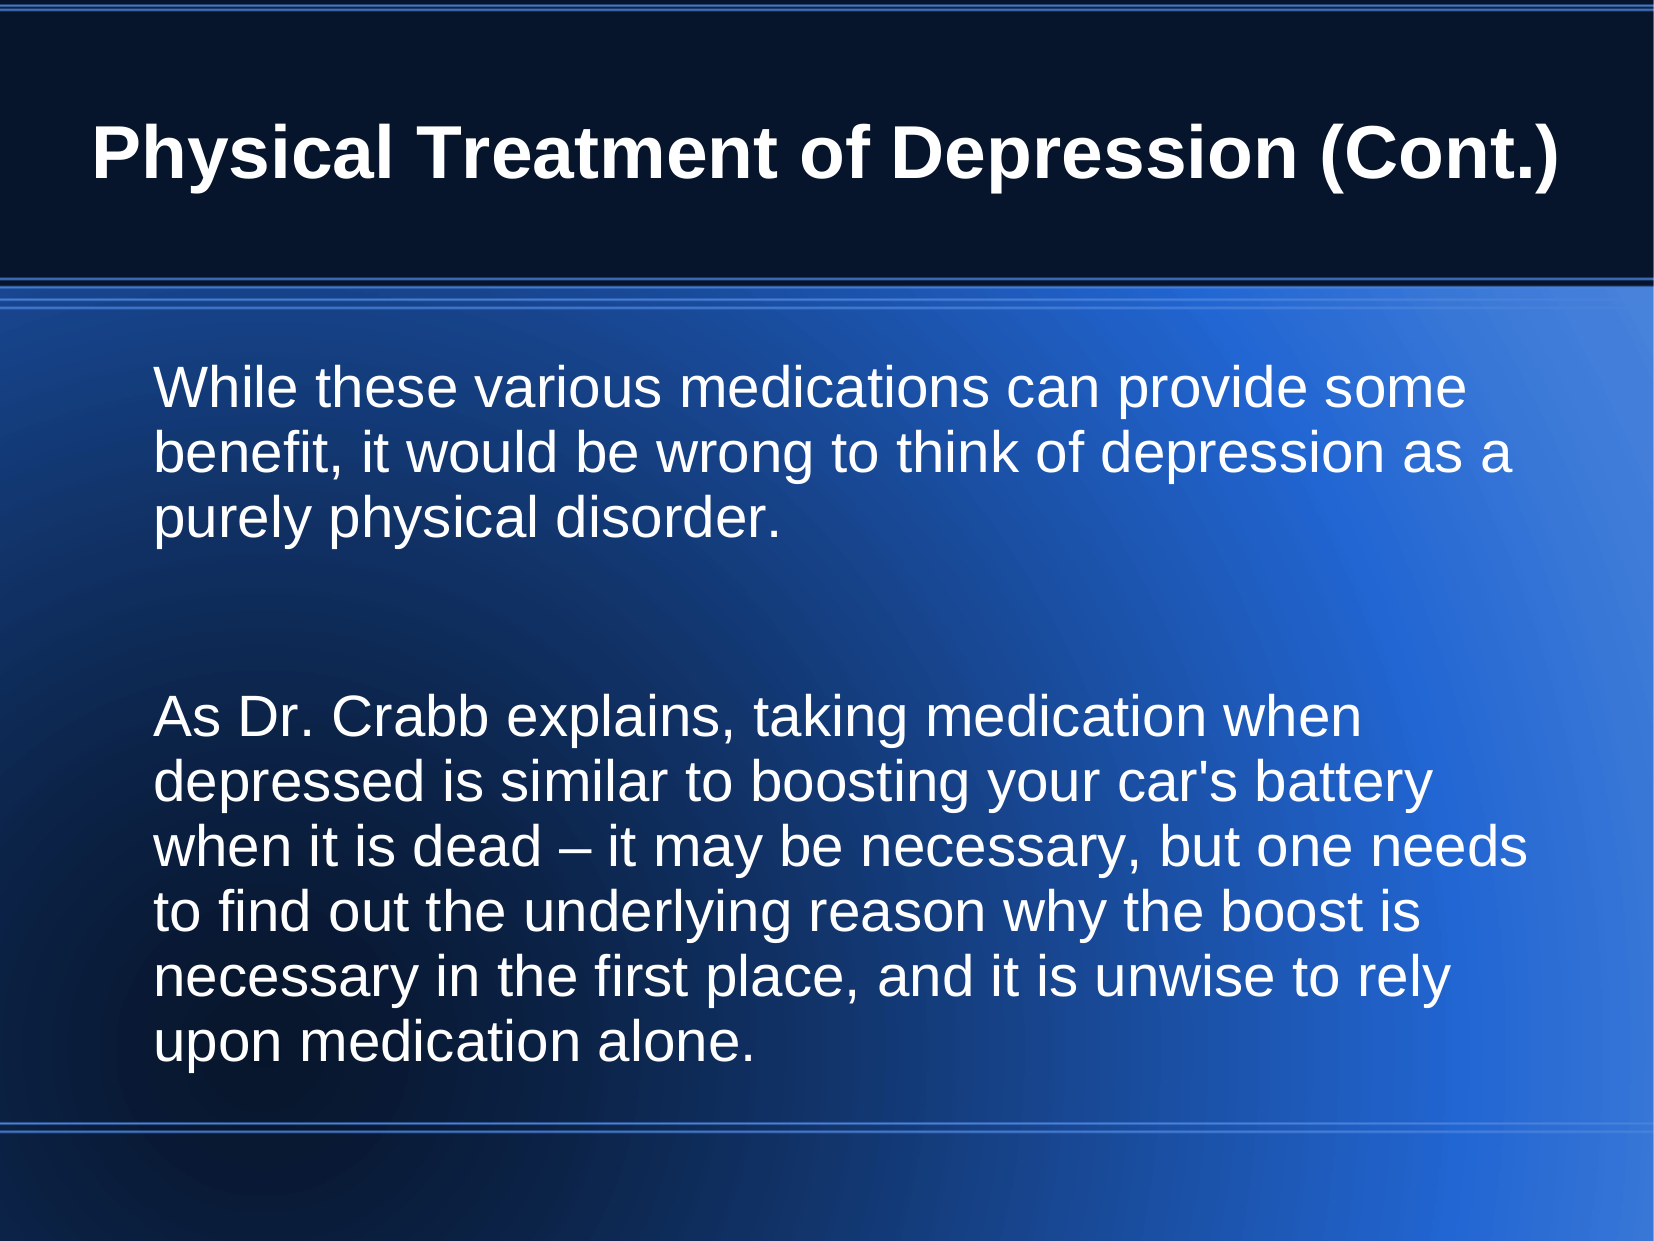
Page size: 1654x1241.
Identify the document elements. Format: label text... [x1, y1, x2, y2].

title Physical Treatment of Depression (Cont.) [82, 49, 1571, 257]
picture [0, 0, 1654, 1241]
list While these various medications can provide some benefit, it would be wrong to think of depression as a purely physical disorder. As Dr. Crabb explains, taking medication when depressed is similar to boosting your car's battery when it is dead – it may be necessary, but one needs to find out the underlying reason why the boost is necessary in the first place, and it is unwise to rely upon medication alone. [82, 355, 1571, 1073]
